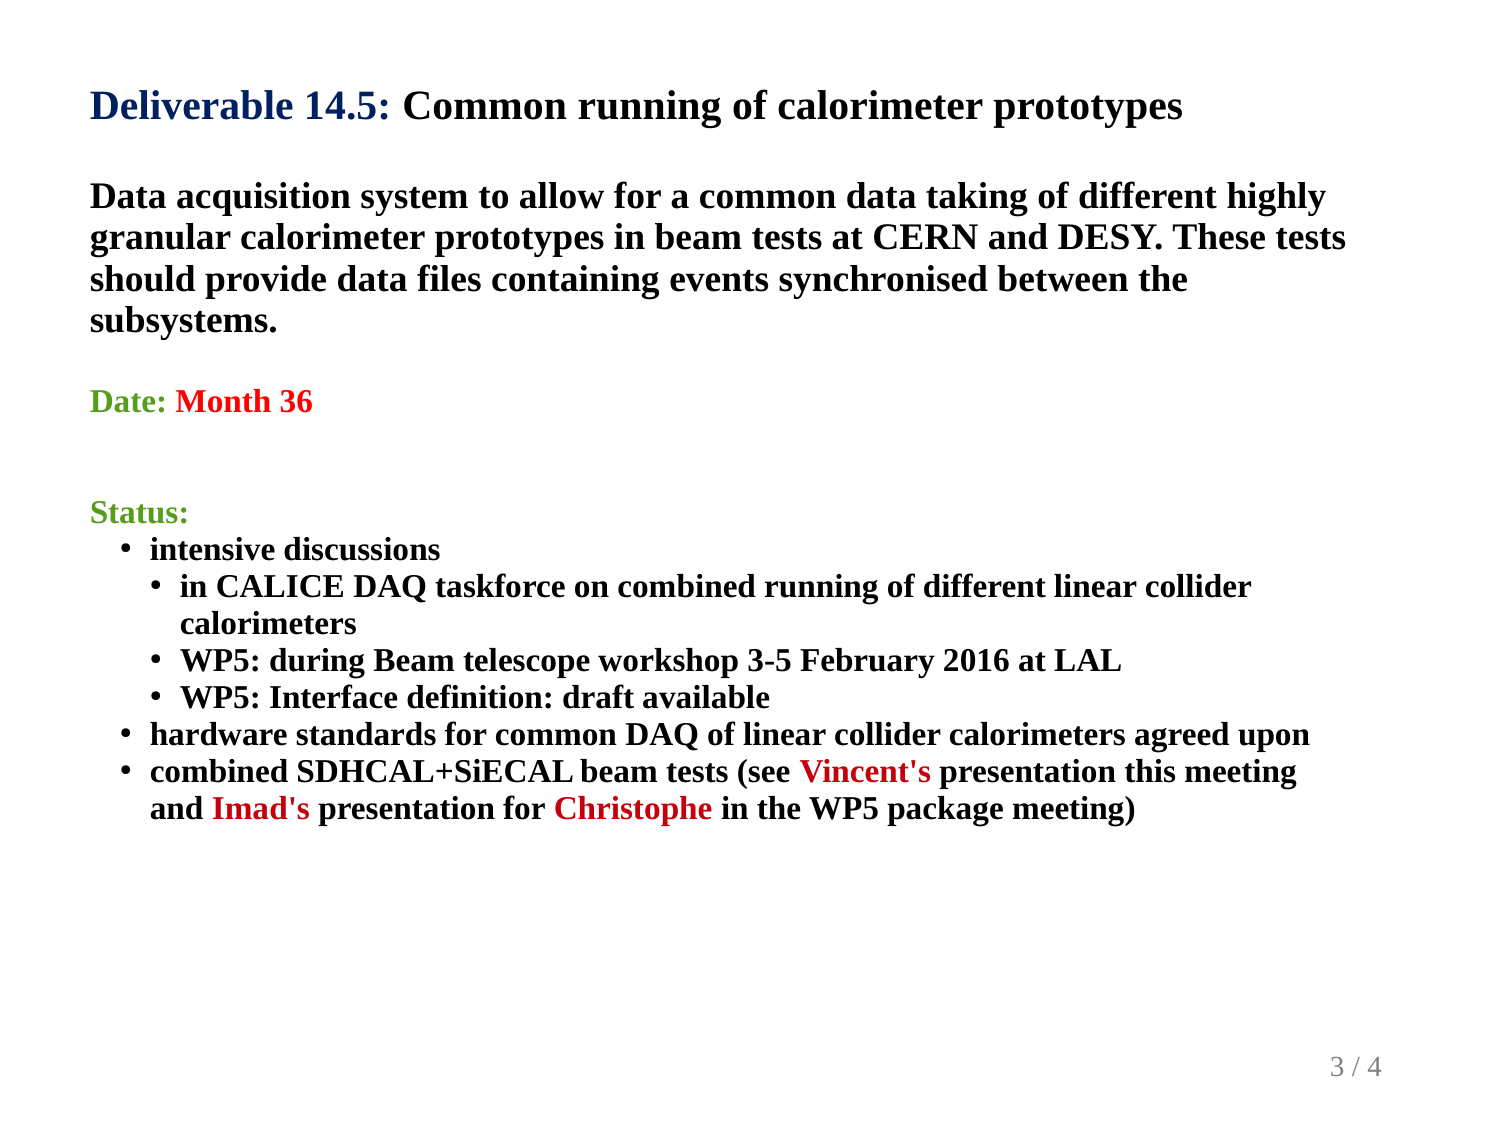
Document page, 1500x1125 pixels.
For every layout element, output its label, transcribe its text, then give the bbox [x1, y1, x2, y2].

text_box Deliverable 14.5: Common running of calorimeter prototypes Data acquisition system to allow for a common data taking of different highly granular calorimeter prototypes in beam tests at CERN and DESY. These tests should provide data files containing events synchronised between the subsystems. Date: Month 36 Status: intensive discussions in CALICE DAQ taskforce on combined running of different linear collider calorimeters WP5: during Beam telescope workshop 3-5 February 2016 at LAL WP5: Interface definition: draft available hardware standards for common DAQ of linear collider calorimeters agreed upon combined SDHCAL+SiECAL beam tests (see Vincent's presentation this meeting and Imad's presentation for Christophe in the WP5 package meeting) [75, 74, 1367, 946]
